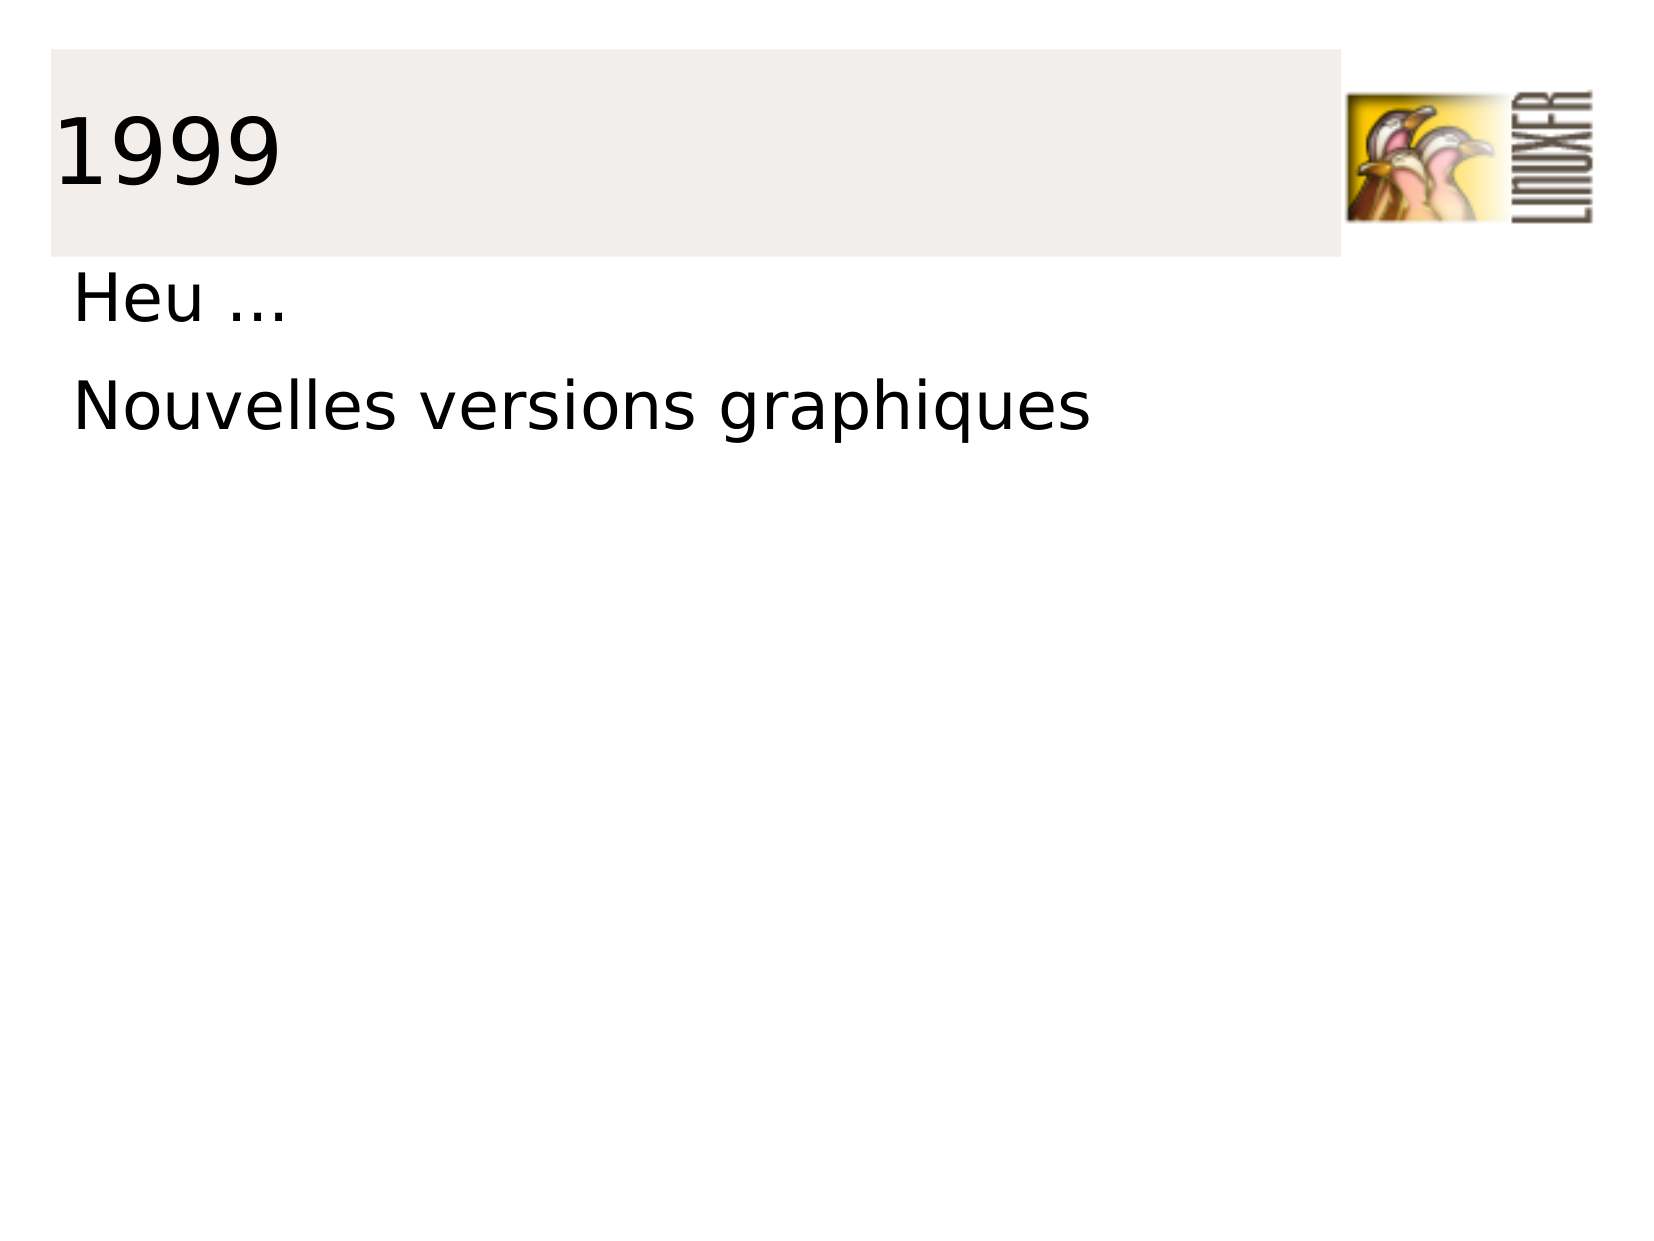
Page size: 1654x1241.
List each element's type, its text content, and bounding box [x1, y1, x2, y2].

title 1999 [51, 49, 1342, 257]
picture [1342, 88, 1601, 229]
list Heu ... Nouvelles versions graphiques [54, 259, 1628, 1103]
